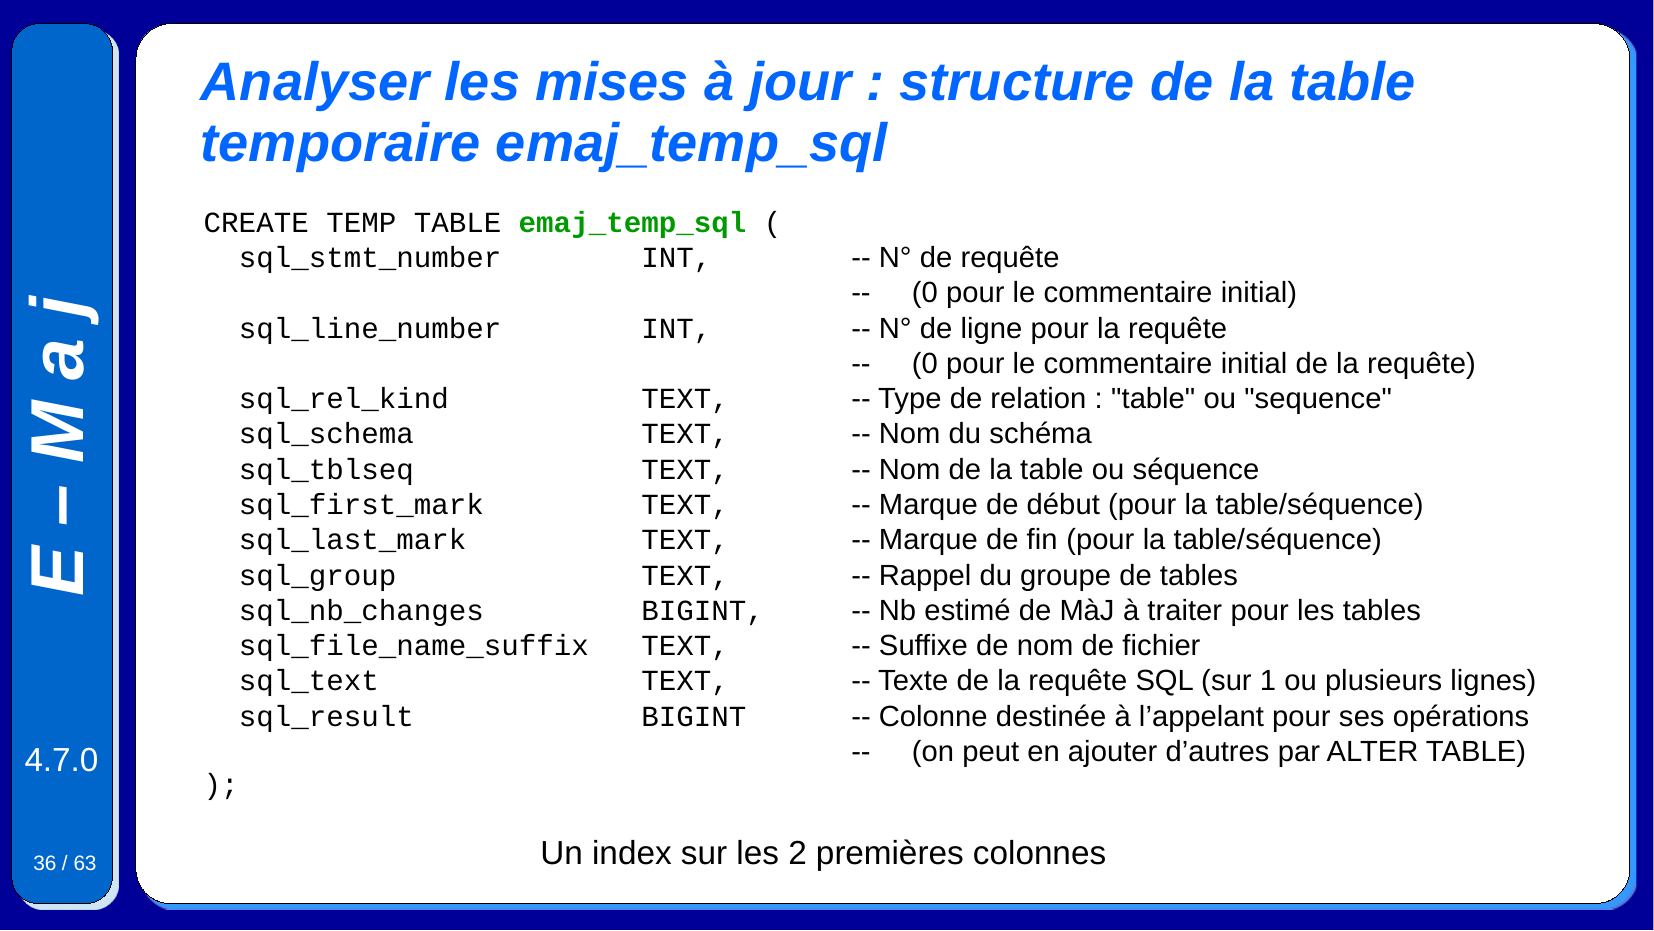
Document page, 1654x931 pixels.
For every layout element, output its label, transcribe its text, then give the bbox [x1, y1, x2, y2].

text_box CREATE TEMP TABLE emaj_temp_sql ( sql_stmt_number INT, -- N° de requête -- (0 pour le commentaire initial) sql_line_number INT, -- N° de ligne pour la requête -- (0 pour le commentaire initial de la requête) sql_rel_kind TEXT, -- Type de relation : "table" ou "sequence" sql_schema TEXT, -- Nom du schéma sql_tblseq TEXT, -- Nom de la table ou séquence sql_first_mark TEXT, -- Marque de début (pour la table/séquence) sql_last_mark TEXT, -- Marque de fin (pour la table/séquence) sql_group TEXT, -- Rappel du groupe de tables sql_nb_changes BIGINT, -- Nb estimé de MàJ à traiter pour les tables sql_file_name_suffix TEXT, -- Suffixe de nom de fichier sql_text TEXT, -- Texte de la requête SQL (sur 1 ou plusieurs lignes) sql_result BIGINT -- Colonne destinée à l’appelant pour ses opérations -- (on peut en ajouter d’autres par ALTER TABLE) ); [188, 200, 1595, 811]
text_box Un index sur les 2 premières colonnes [525, 826, 1122, 879]
title Analyser les mises à jour : structure de la table temporaire emaj_temp_sql [200, 34, 1575, 191]
